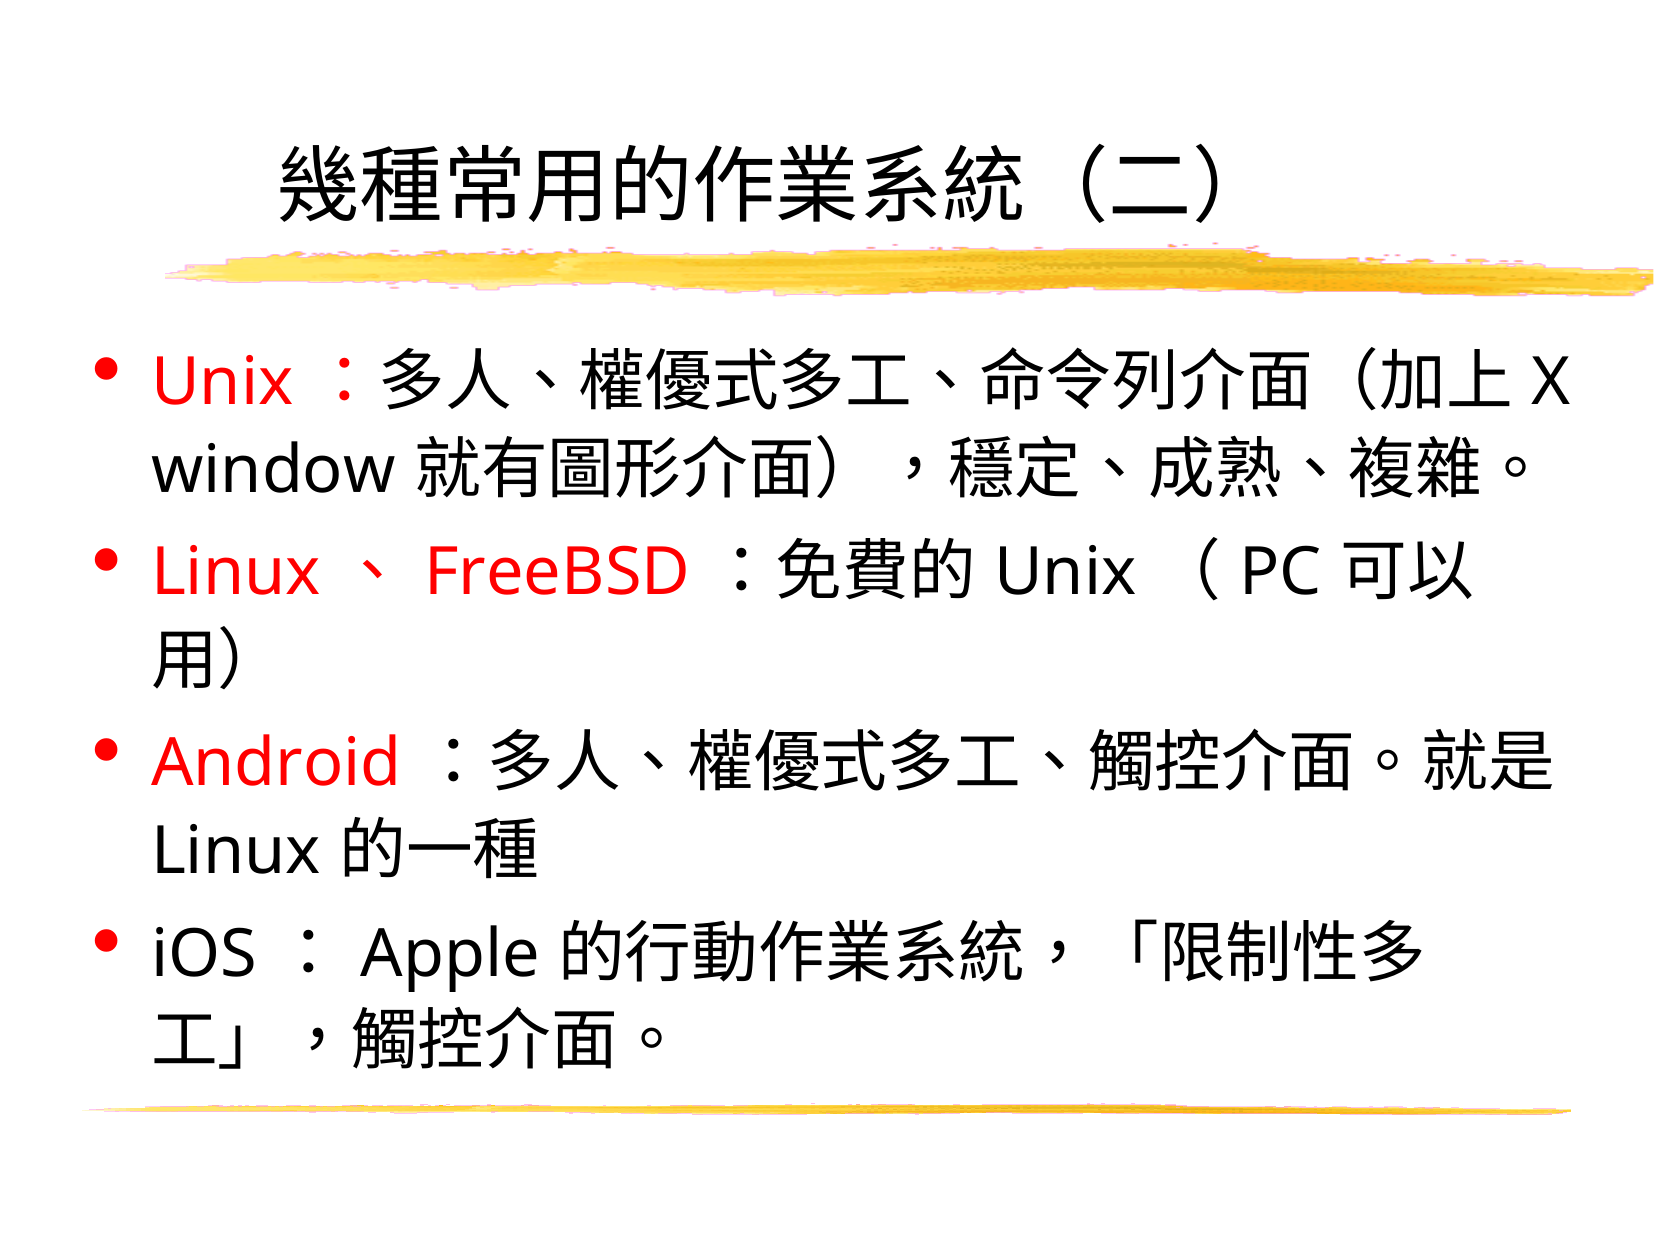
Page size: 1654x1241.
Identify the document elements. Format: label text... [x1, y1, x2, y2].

picture [165, 237, 1654, 308]
title 幾種常用的作業系統（二） [73, 41, 1479, 249]
list Unix：多人、權優式多工、命令列介面（加上X window就有圖形介面），穩定、成熟、複雜。 Linux、FreeBSD：免費的Unix（PC可以用） Android：多人、權優式多工、觸控介面。就是Linux的一種 iOS：Apple的行動作業系統，「限制性多工」，觸控介面。 [80, 326, 1599, 1114]
